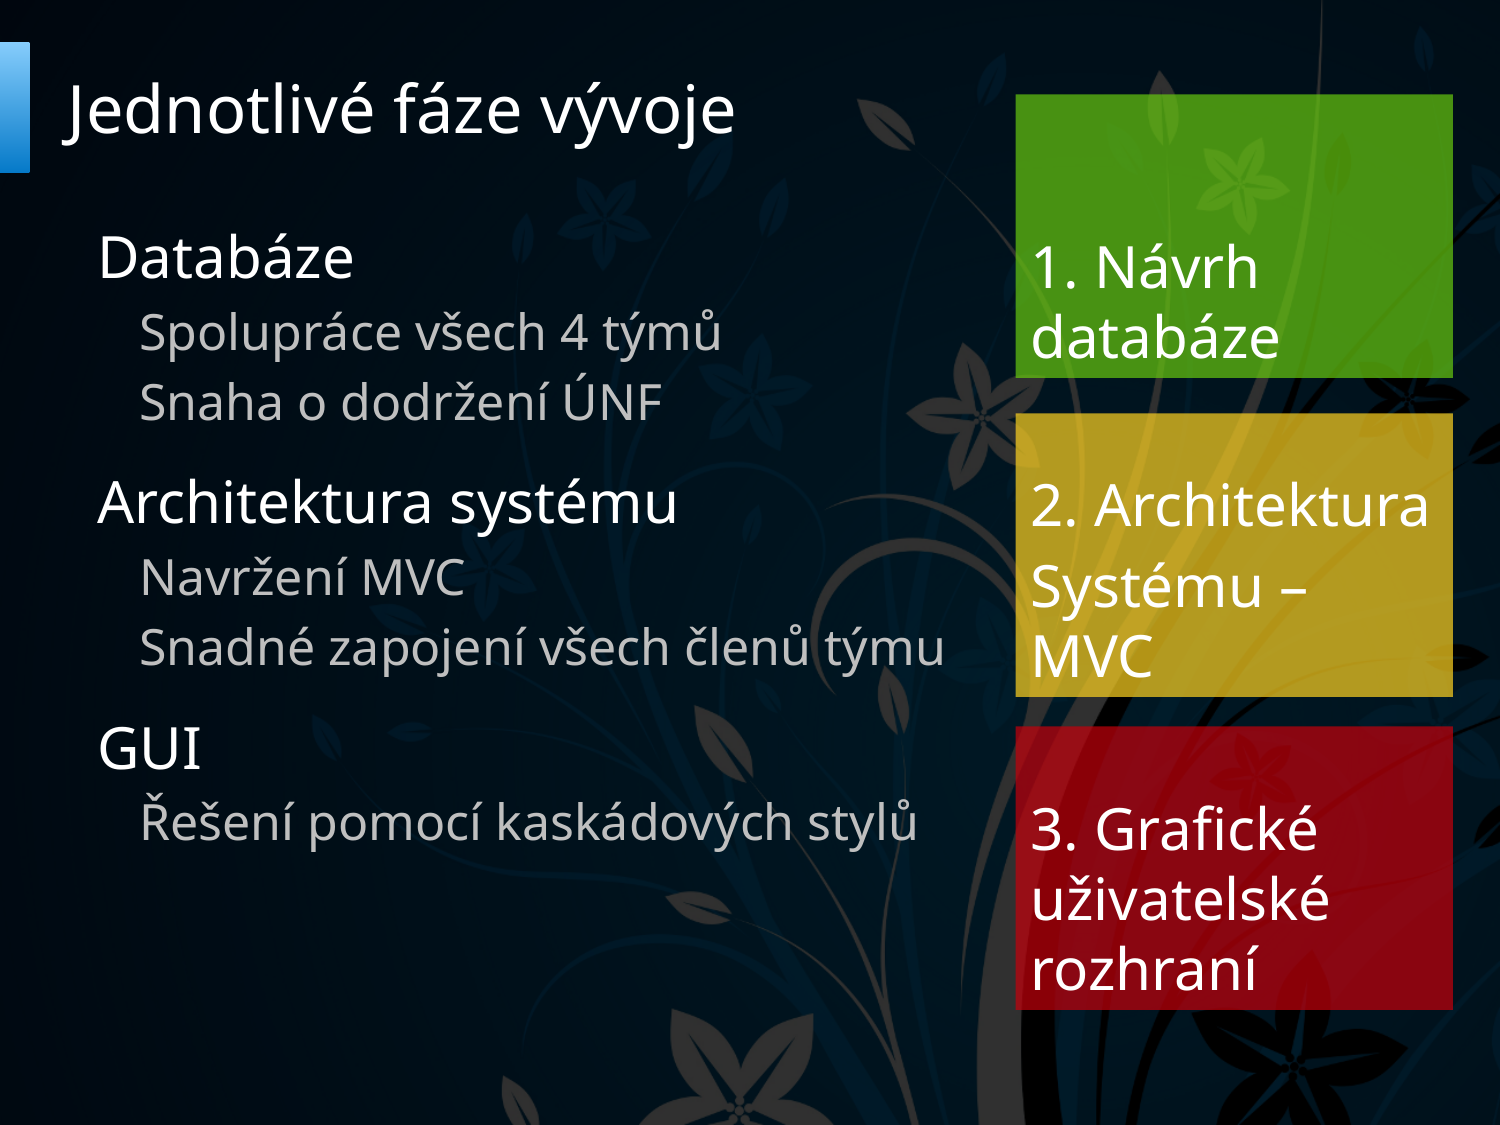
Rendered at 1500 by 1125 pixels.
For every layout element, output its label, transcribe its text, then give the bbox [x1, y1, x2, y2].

title Jednotlivé fáze vývoje [53, 42, 1117, 171]
list 3. Grafické uživatelské rozhraní [1015, 726, 1453, 1010]
list Databáze Spolupráce všech 4 týmů Snaha o dodržení ÚNF Architektura systému Navržení MVC Snadné zapojení všech členů týmu GUI Řešení pomocí kaskádových stylů [82, 212, 981, 1016]
list 1. Návrh databáze [1015, 94, 1453, 378]
list 2. Architektura Systému – MVC [1015, 413, 1453, 697]
